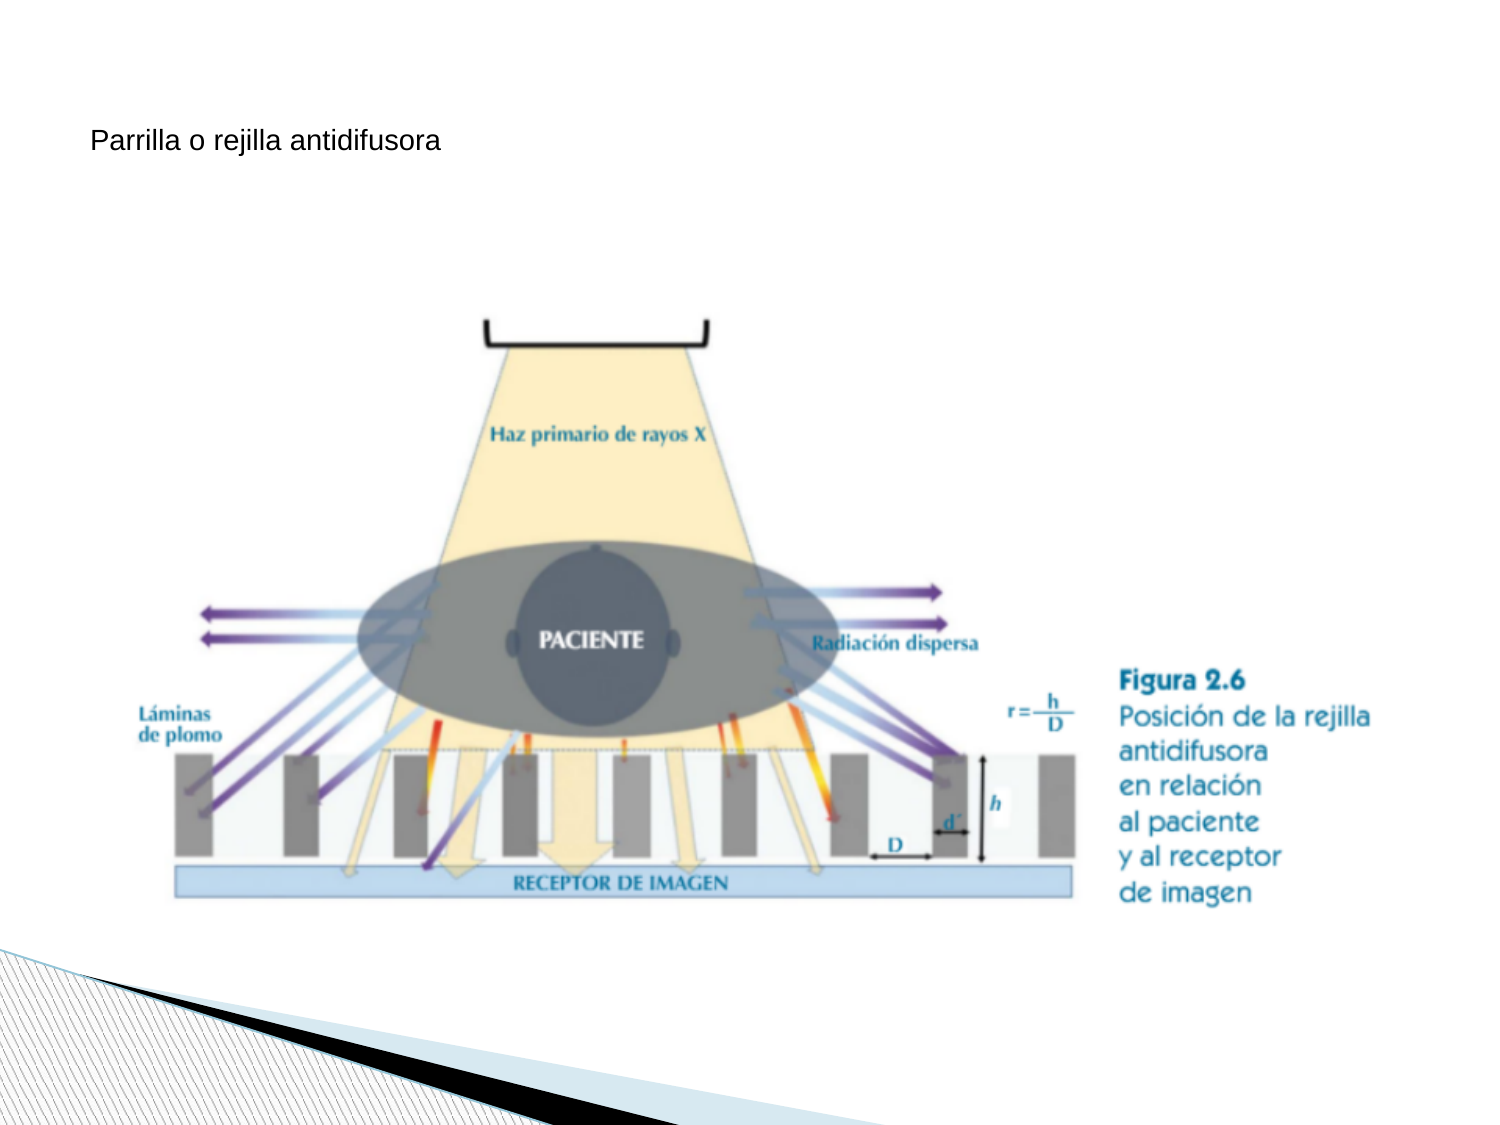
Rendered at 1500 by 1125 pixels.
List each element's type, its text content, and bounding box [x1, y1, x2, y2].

title Parrilla o rejilla antidifusora [75, 45, 1425, 233]
picture [0, 952, 543, 1125]
picture [96, 293, 1404, 935]
